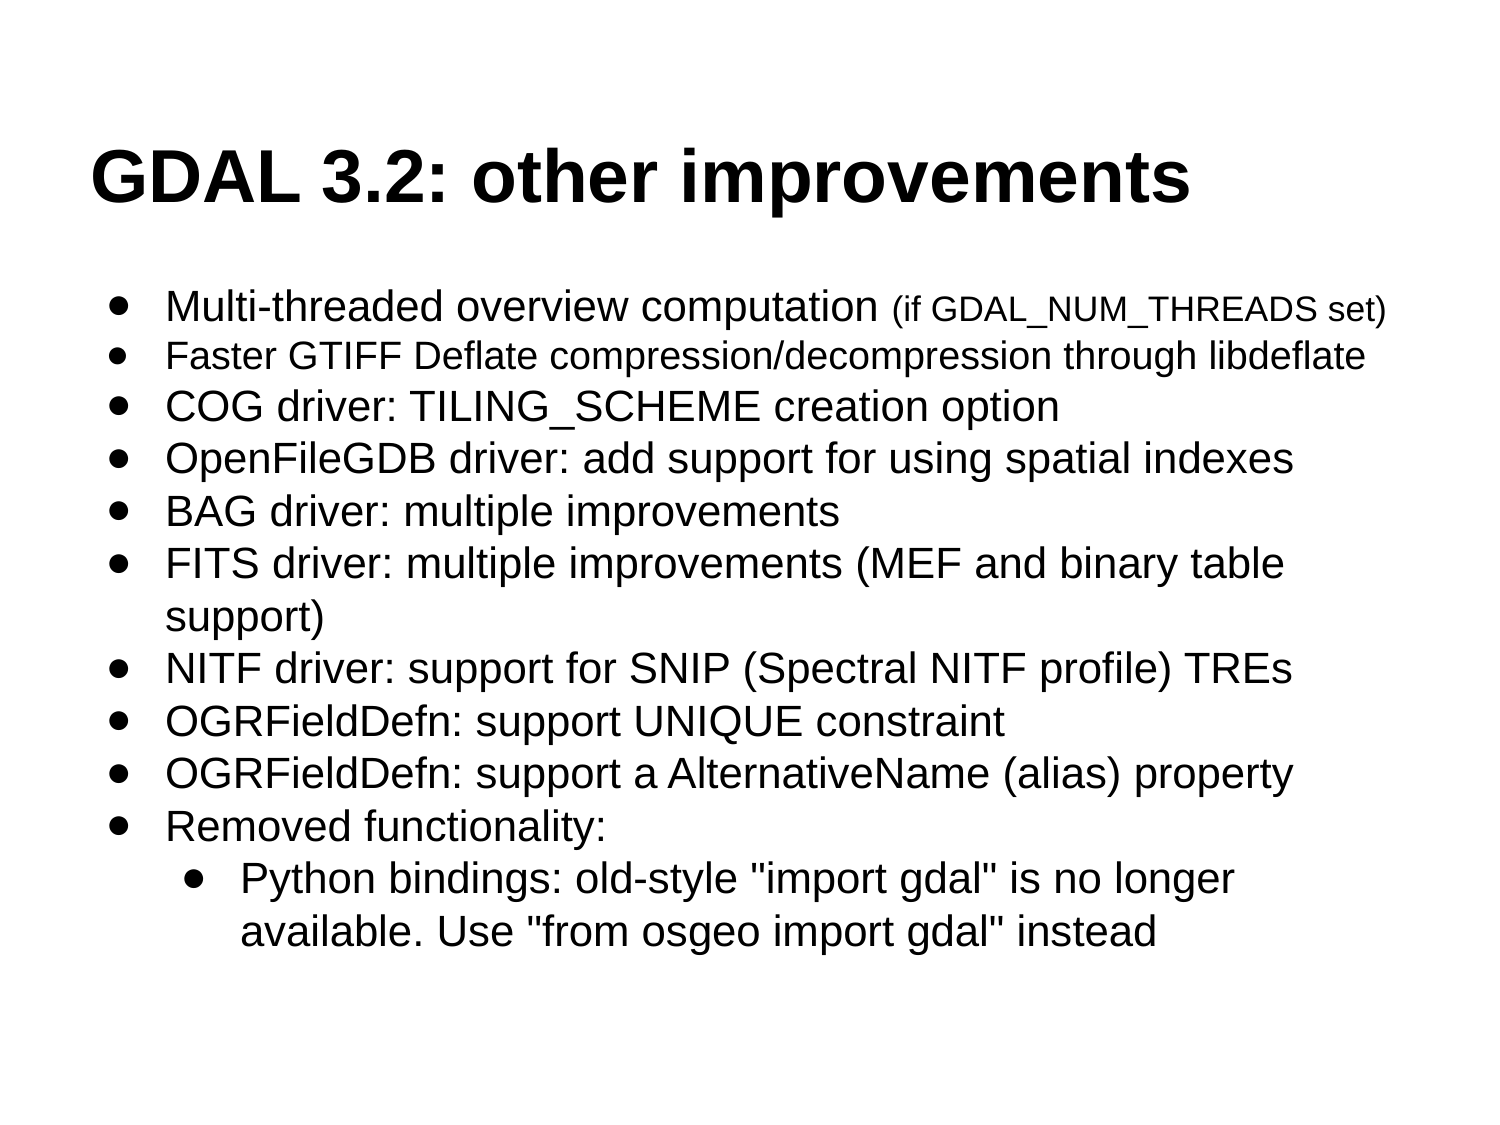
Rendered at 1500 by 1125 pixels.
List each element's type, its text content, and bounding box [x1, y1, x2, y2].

title GDAL 3.2: other improvements [75, 45, 1425, 233]
list Multi-threaded overview computation (if GDAL_NUM_THREADS set) Faster GTIFF Deflate compression/decompression through libdeflate COG driver: TILING_SCHEME creation option OpenFileGDB driver: add support for using spatial indexes BAG driver: multiple improvements FITS driver: multiple improvements (MEF and binary table support) NITF driver: support for SNIP (Spectral NITF profile) TREs OGRFieldDefn: support UNIQUE constraint OGRFieldDefn: support a AlternativeName (alias) property Removed functionality: Python bindings: old-style "import gdal" is no longer available. Use "from osgeo import gdal" instead [75, 262, 1425, 1078]
